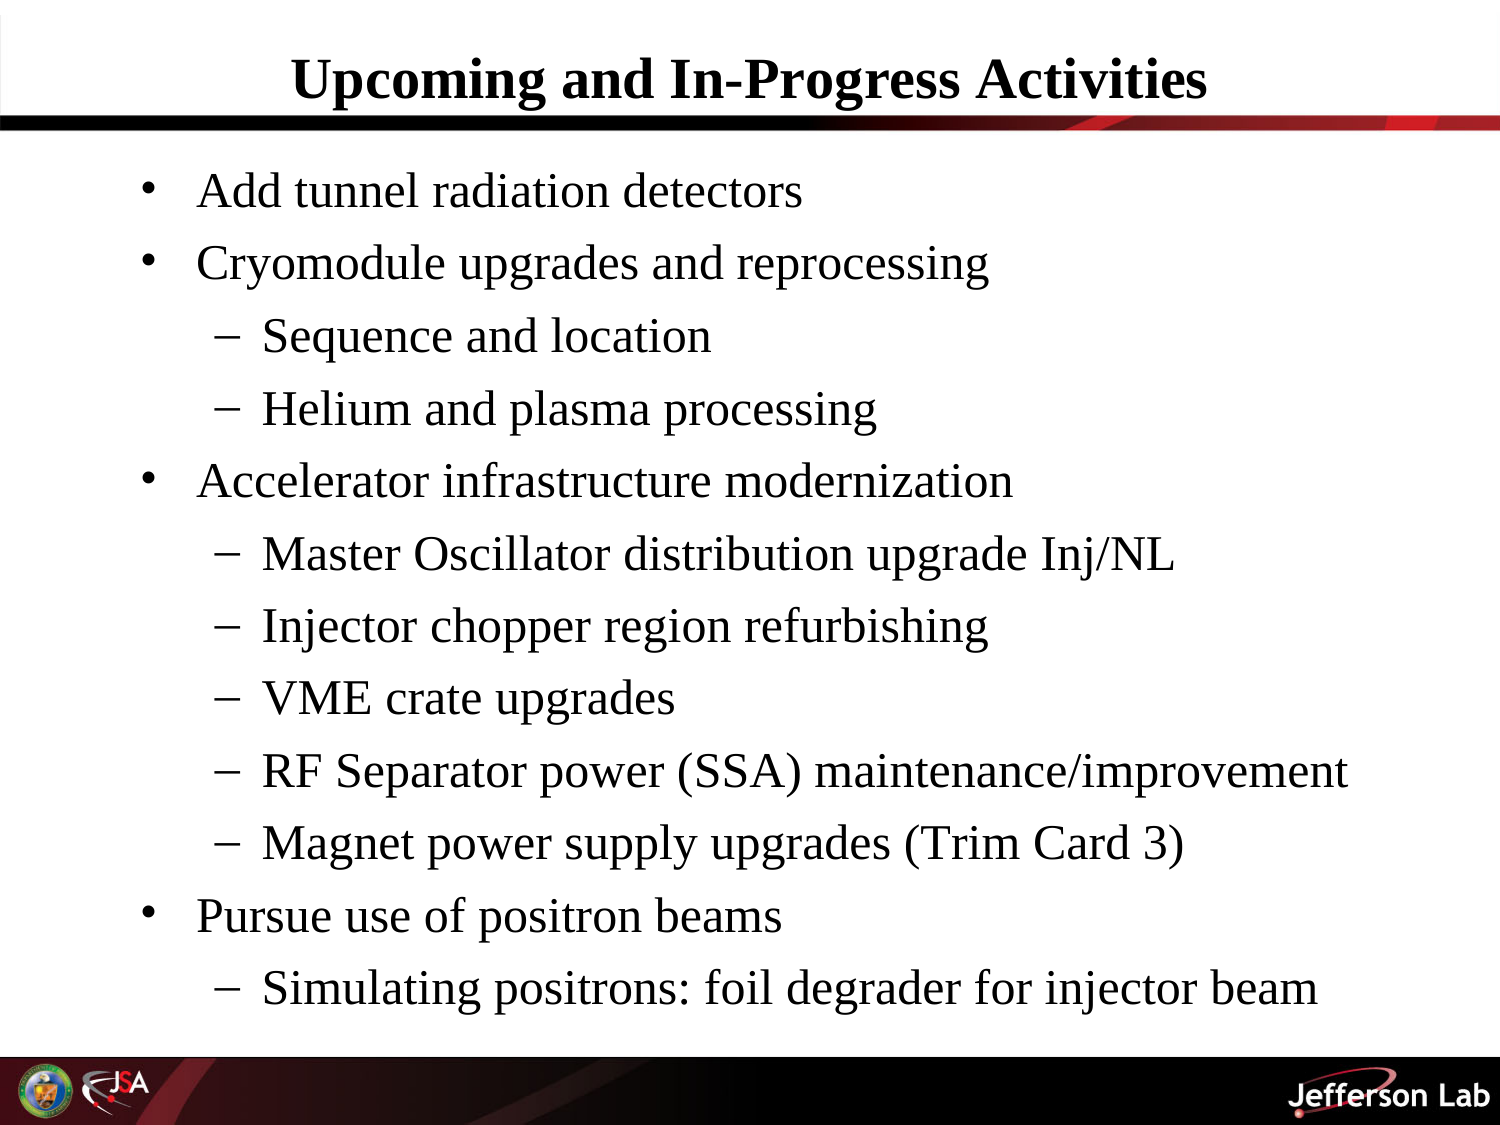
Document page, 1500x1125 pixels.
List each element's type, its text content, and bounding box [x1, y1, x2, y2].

list Add tunnel radiation detectors Cryomodule upgrades and reprocessing Sequence and location Helium and plasma processing Accelerator infrastructure modernization Master Oscillator distribution upgrade Inj/NL Injector chopper region refurbishing VME crate upgrades RF Separator power (SSA) maintenance/improvement Magnet power supply upgrades (Trim Card 3) Pursue use of positron beams Simulating positrons: foil degrader for injector beam [125, 149, 1401, 1023]
title Upcoming and In-Progress Activities [112, 0, 1388, 151]
picture [0, 0, 1500, 1125]
